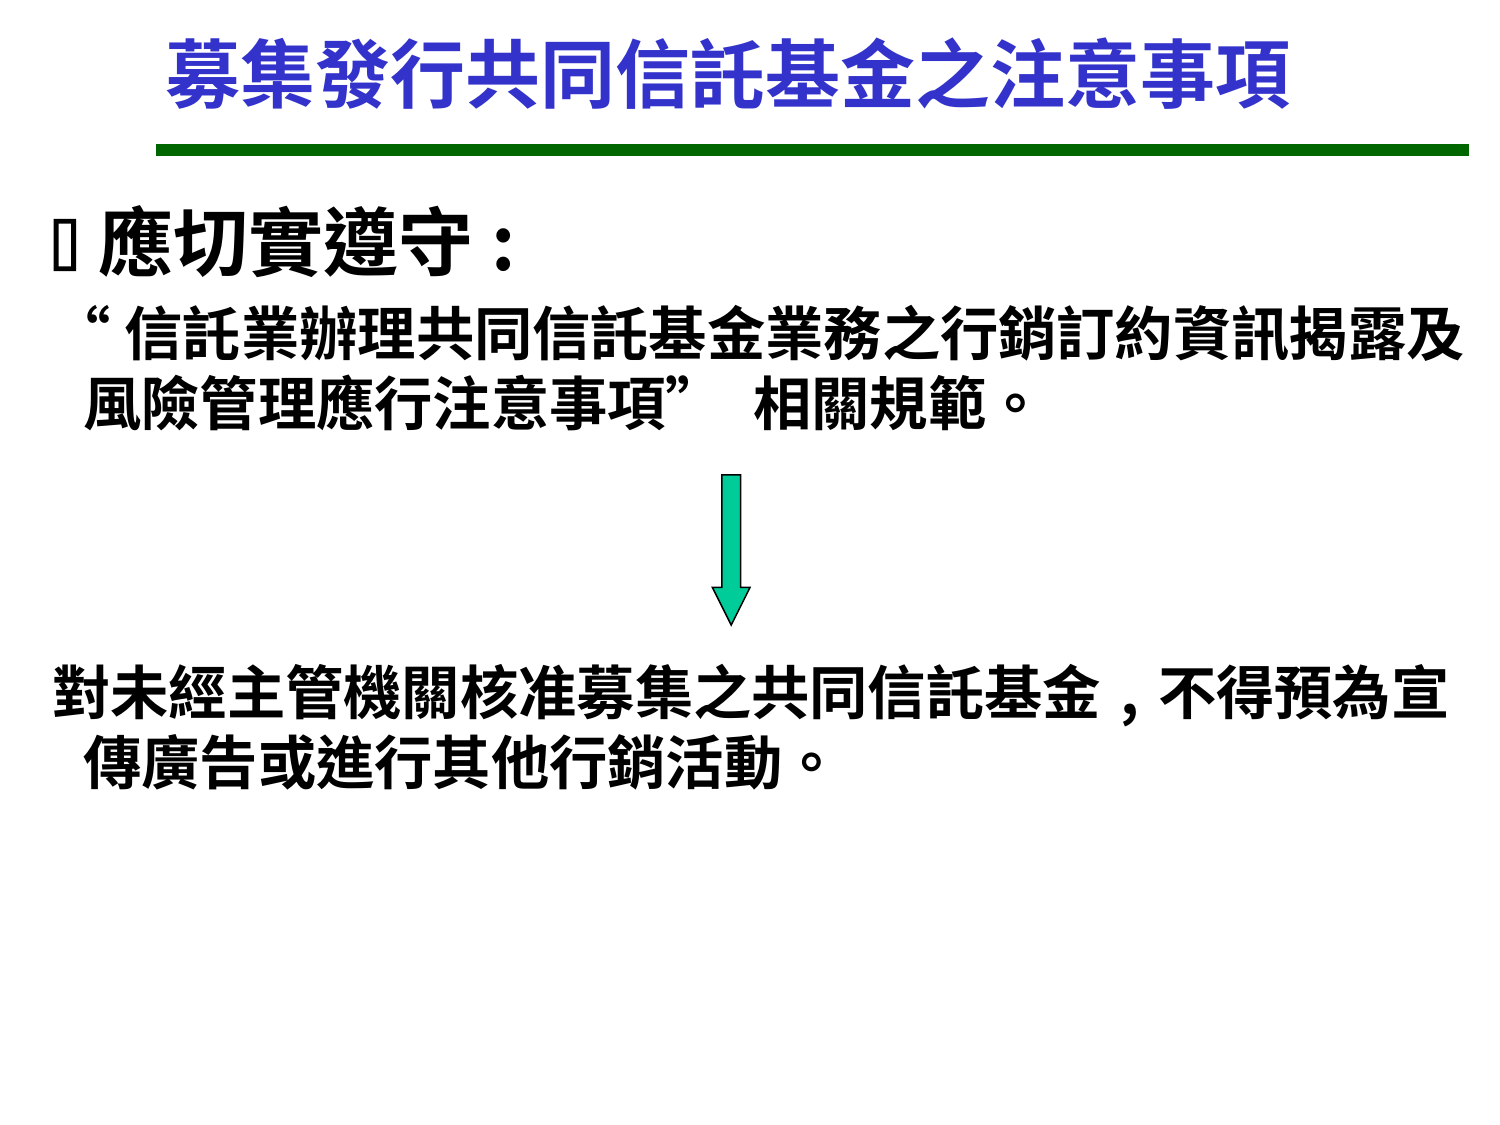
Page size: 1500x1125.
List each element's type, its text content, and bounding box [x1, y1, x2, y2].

text_box 應切實遵守: “信託業辦理共同信託基金業務之行銷訂約資訊揭露及風險管理應行注意事項” 相關規範。 對未經主管機關核准募集之共同信託基金,不得預為宣傳廣告或進行其他行銷活動。 [37, 187, 1500, 951]
text_box 募集發行共同信託基金之注意事項 [0, 0, 1400, 125]
